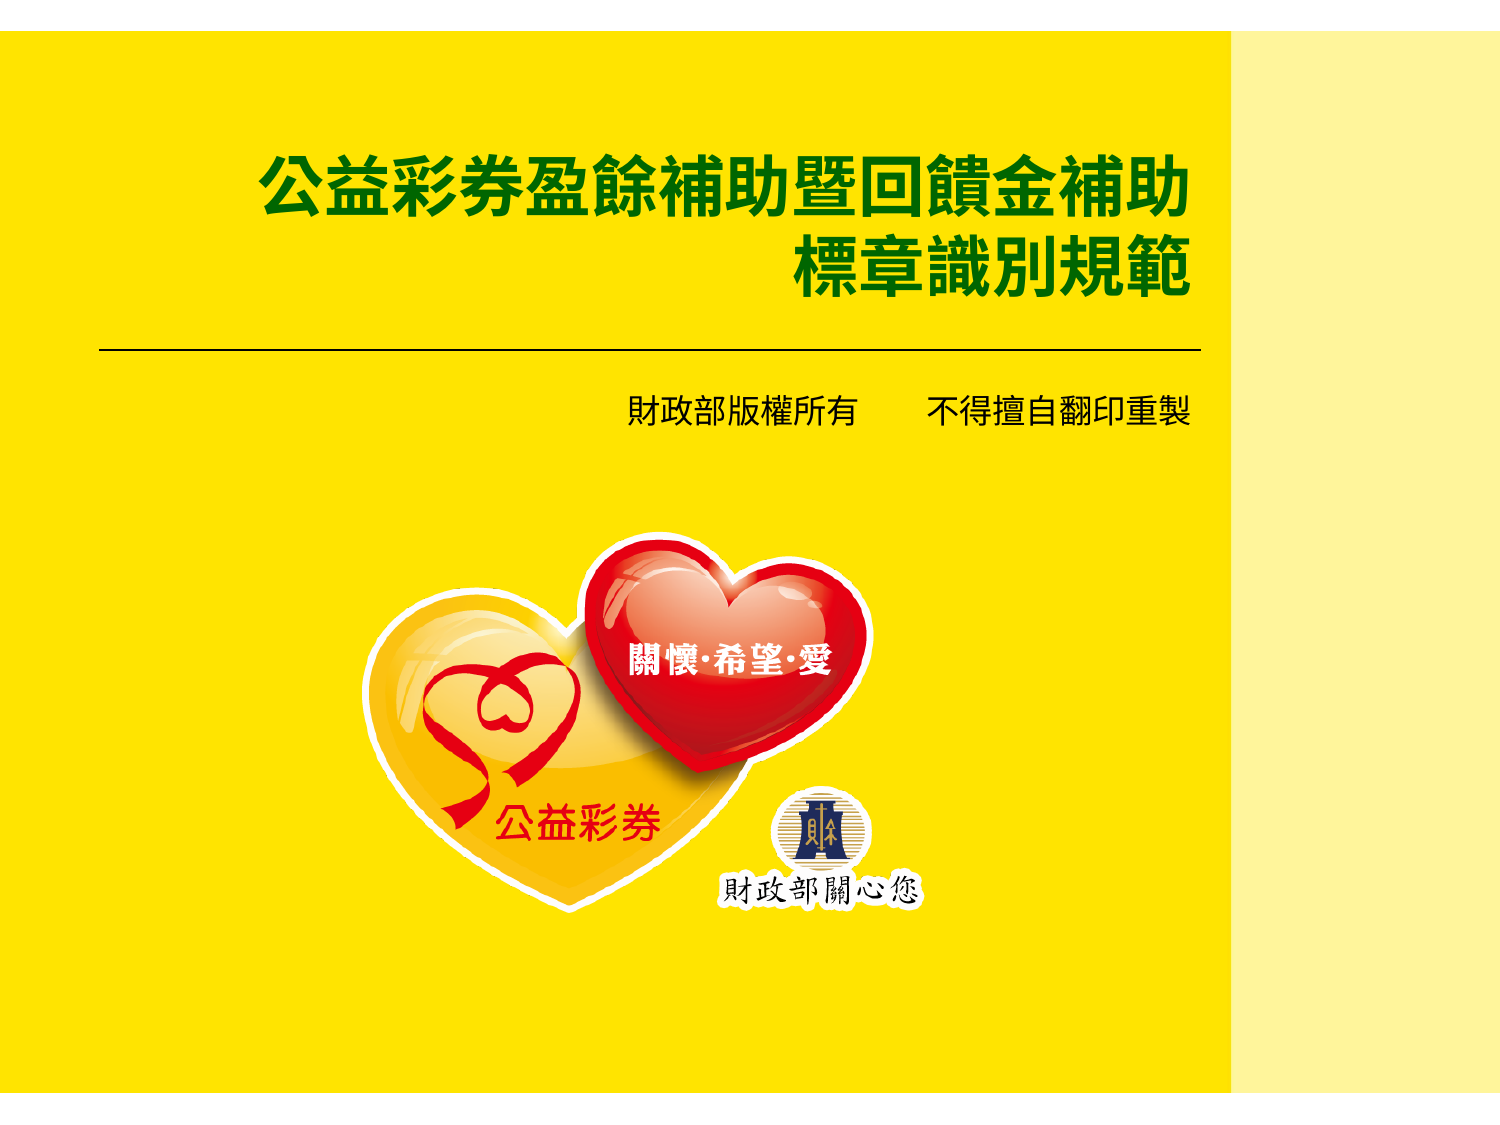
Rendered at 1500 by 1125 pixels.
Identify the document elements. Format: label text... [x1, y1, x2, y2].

picture [0, 31, 1500, 1093]
title 公益彩券盈餘補助暨回饋金補助 標章識別規範 [24, 124, 1200, 326]
subtitle 財政部版權所有 不得擅自翻印重製 [337, 375, 1200, 451]
